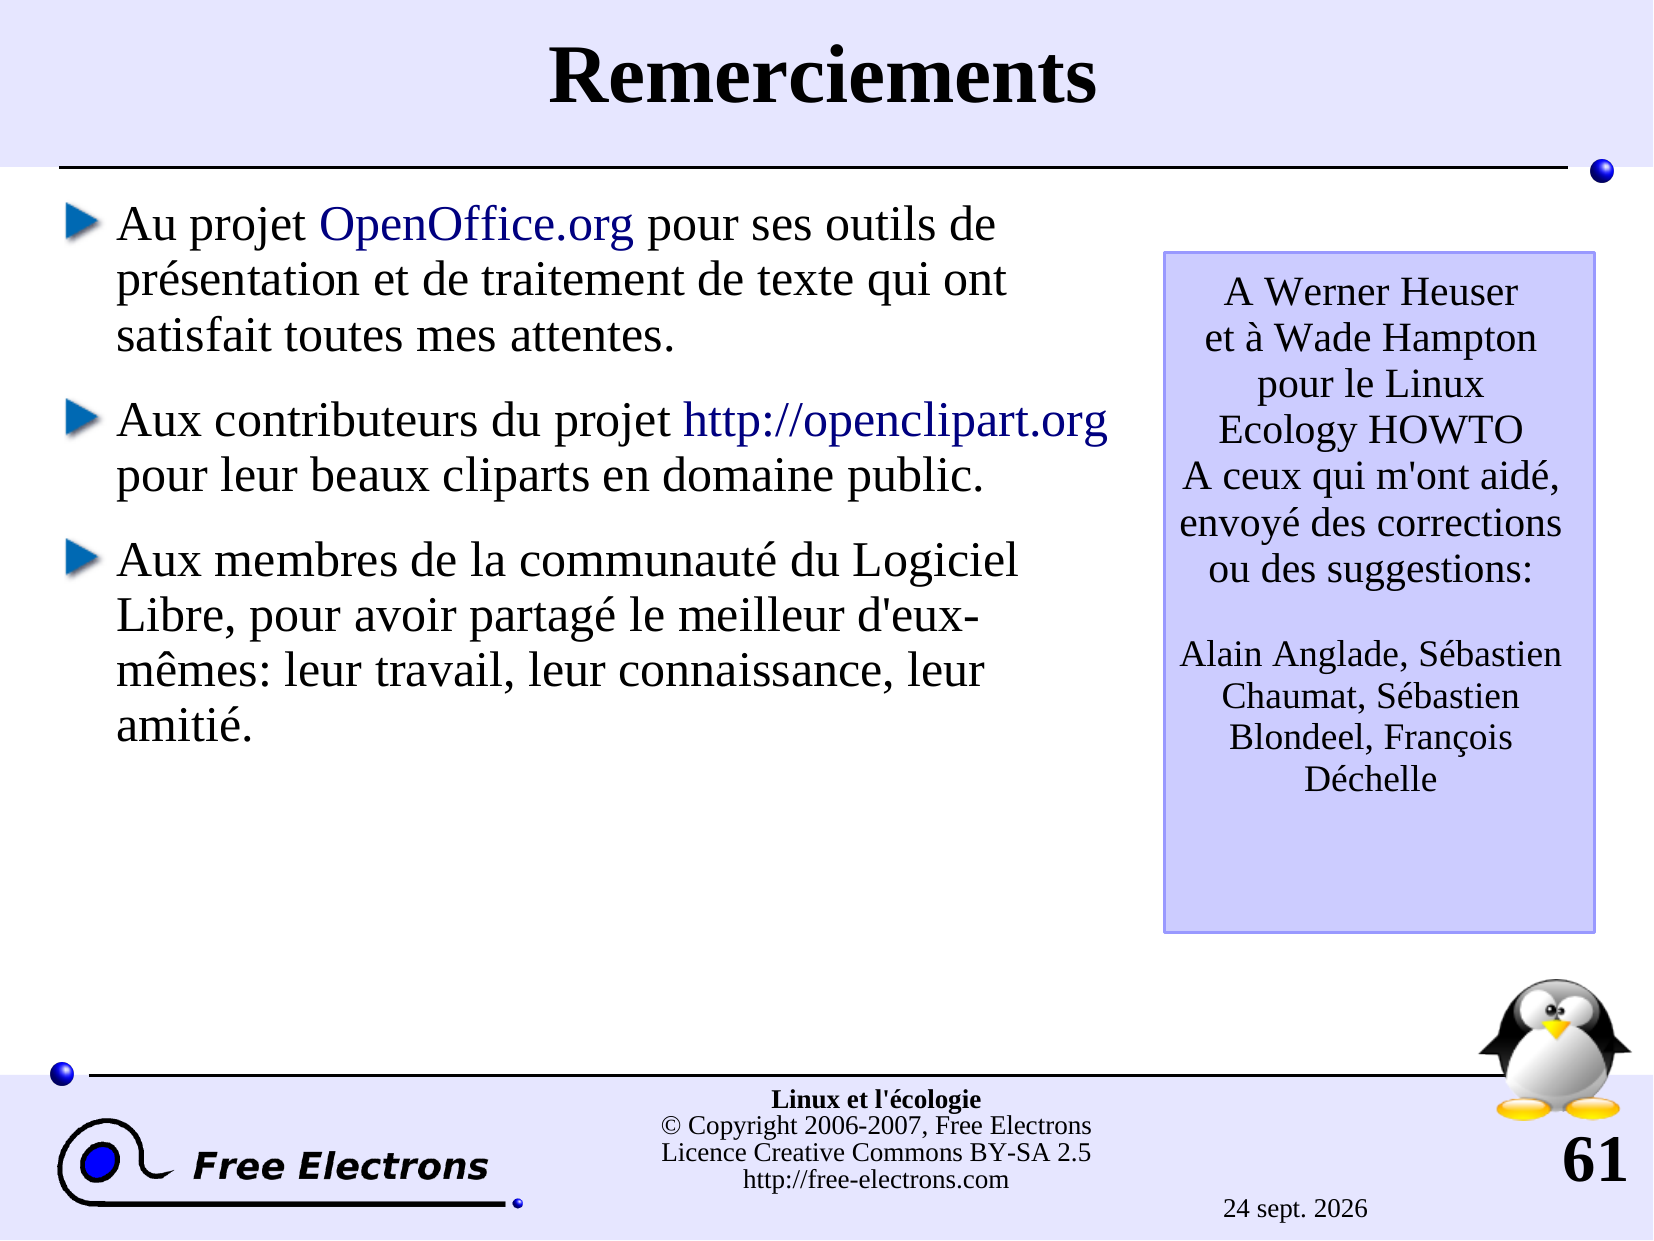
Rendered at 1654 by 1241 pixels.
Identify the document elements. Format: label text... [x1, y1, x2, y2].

text_box A Werner Heuser et à Wade Hampton pour le Linux Ecology HOWTO A ceux qui m'ont aidé, envoyé des corrections ou des suggestions: Alain Anglade, Sébastien Chaumat, Sébastien Blondeel, François Déchelle [1164, 252, 1595, 933]
picture [1476, 979, 1634, 1121]
title Remerciements [60, 12, 1551, 138]
list Au projet OpenOffice.org pour ses outils de présentation et de traitement de texte qui ont satisfait toutes mes attentes. Aux contributeurs du projet http://openclipart.org pour leur beaux cliparts en domaine public. Aux membres de la communauté du Logiciel Libre, pour avoir partagé le meilleur d'eux-mêmes: leur travail, leur connaissance, leur amitié. [45, 196, 1130, 1024]
picture [50, 1107, 527, 1216]
